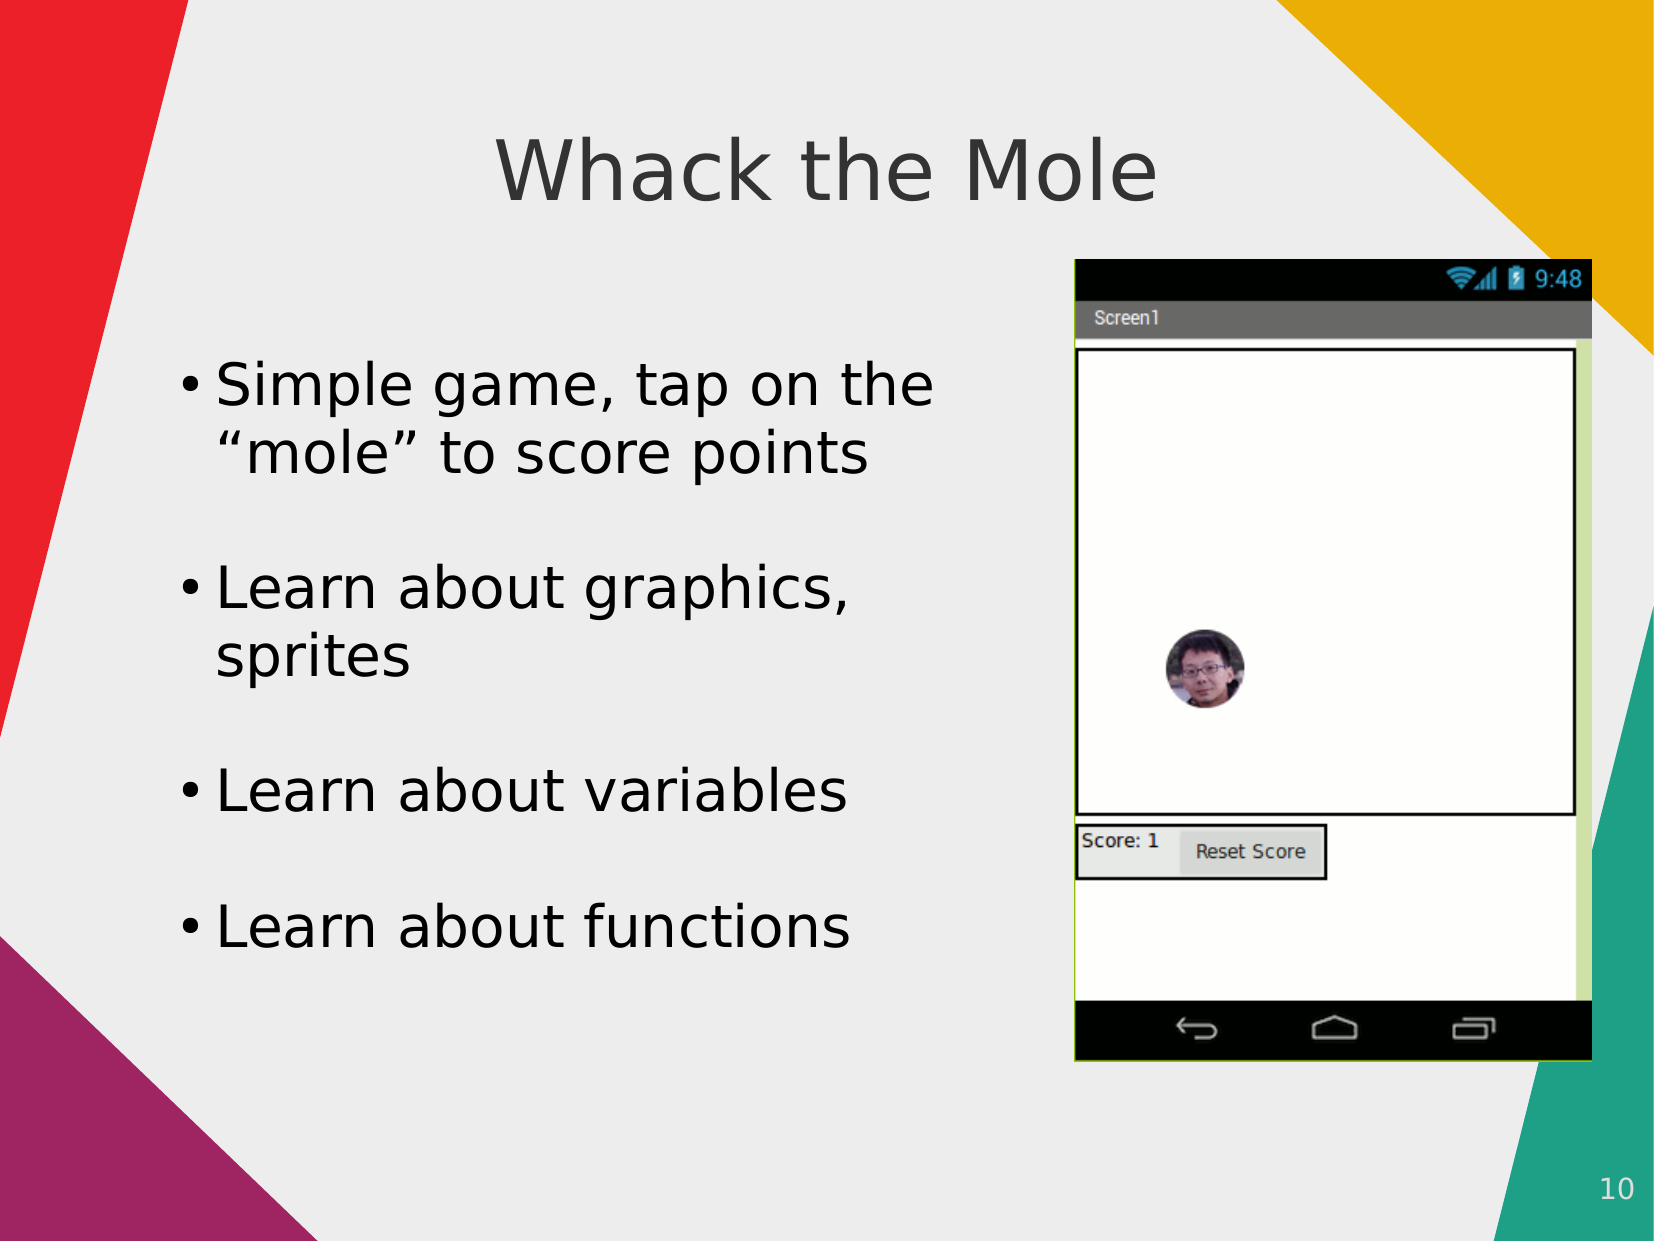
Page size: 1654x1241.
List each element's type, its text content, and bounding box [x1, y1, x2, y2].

picture [1074, 259, 1592, 1062]
text_box Simple game, tap on the “mole” to score points Learn about graphics, sprites Learn about variables Learn about functions [165, 344, 993, 969]
title Whack the Mole [114, 73, 1539, 271]
